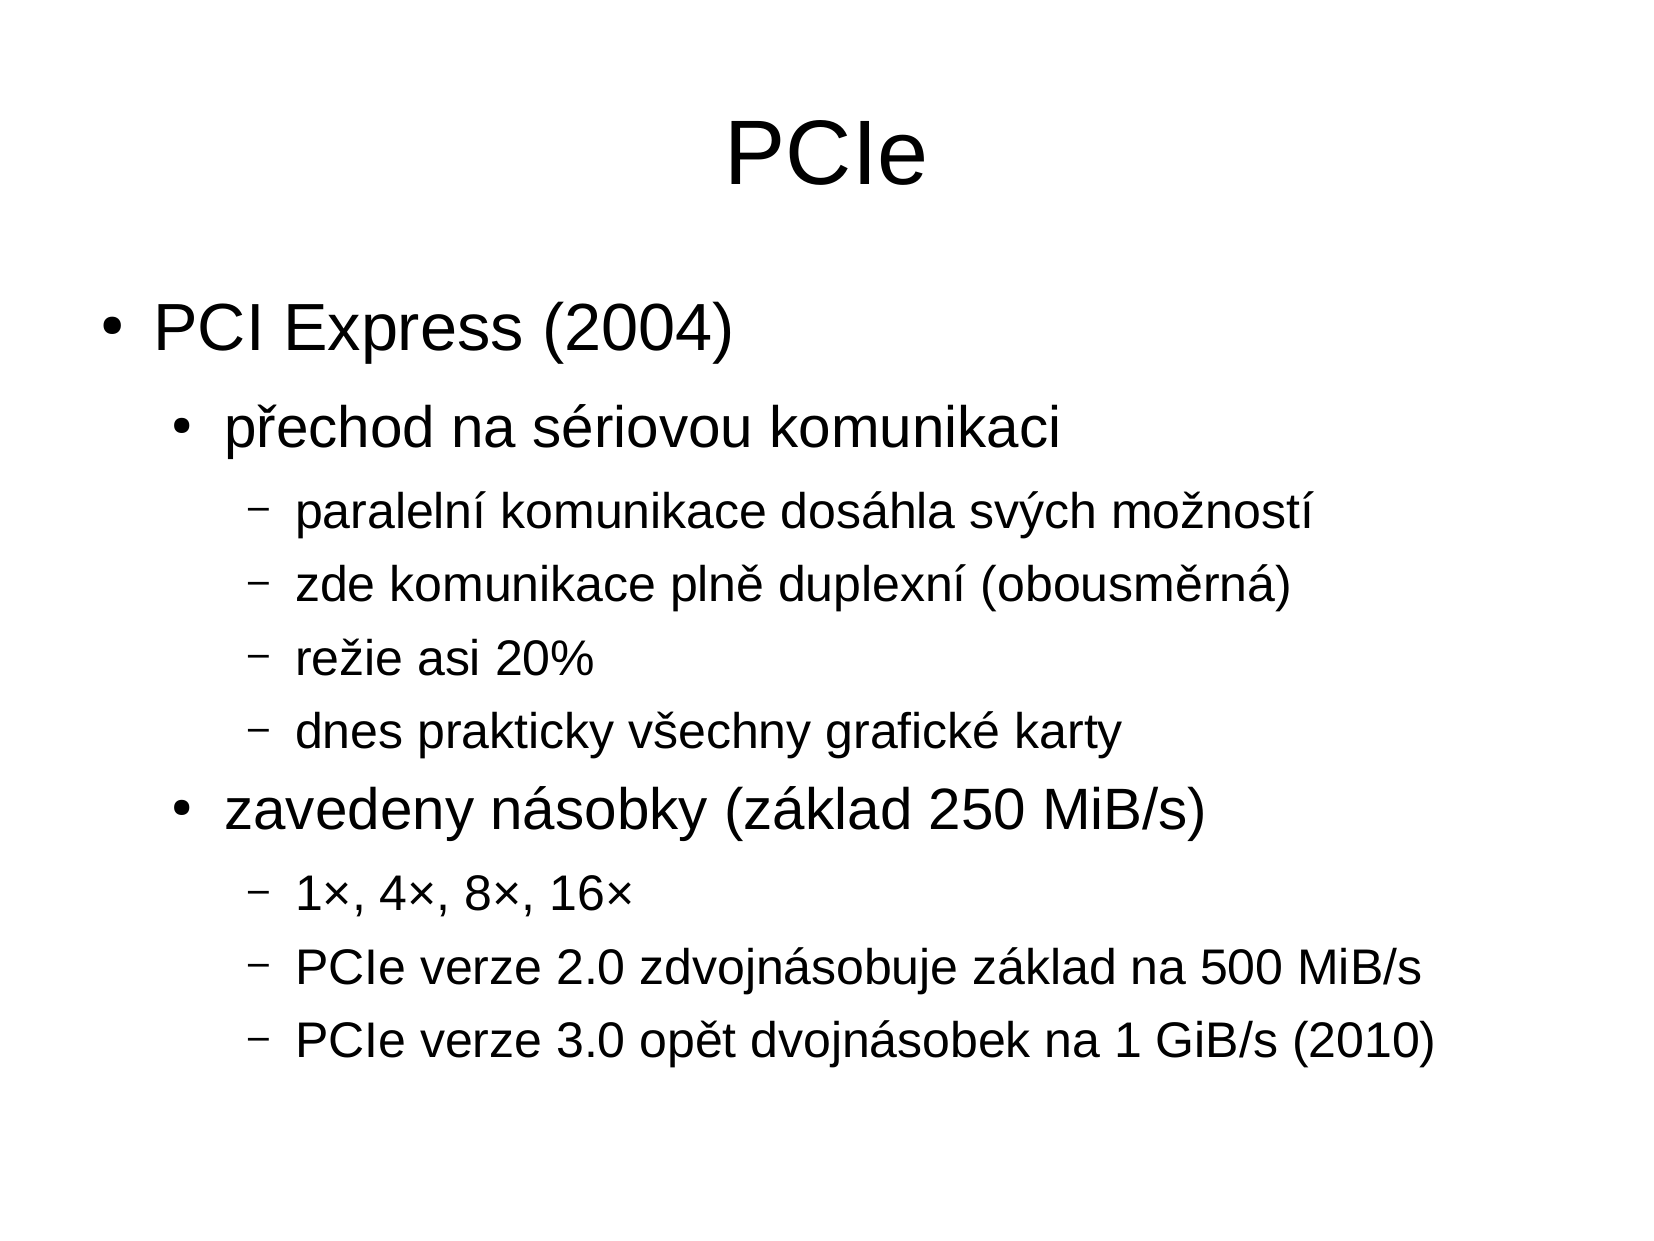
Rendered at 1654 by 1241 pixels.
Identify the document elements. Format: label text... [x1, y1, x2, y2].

title PCIe [82, 49, 1571, 257]
list PCI Express (2004) přechod na sériovou komunikaci paralelní komunikace dosáhla svých možností zde komunikace plně duplexní (obousměrná) režie asi 20% dnes prakticky všechny grafické karty zavedeny násobky (základ 250 MiB/s) 1×, 4×, 8×, 16× PCIe verze 2.0 zdvojnásobuje základ na 500 MiB/s PCIe verze 3.0 opět dvojnásobek na 1 GiB/s (2010) [82, 290, 1571, 1109]
